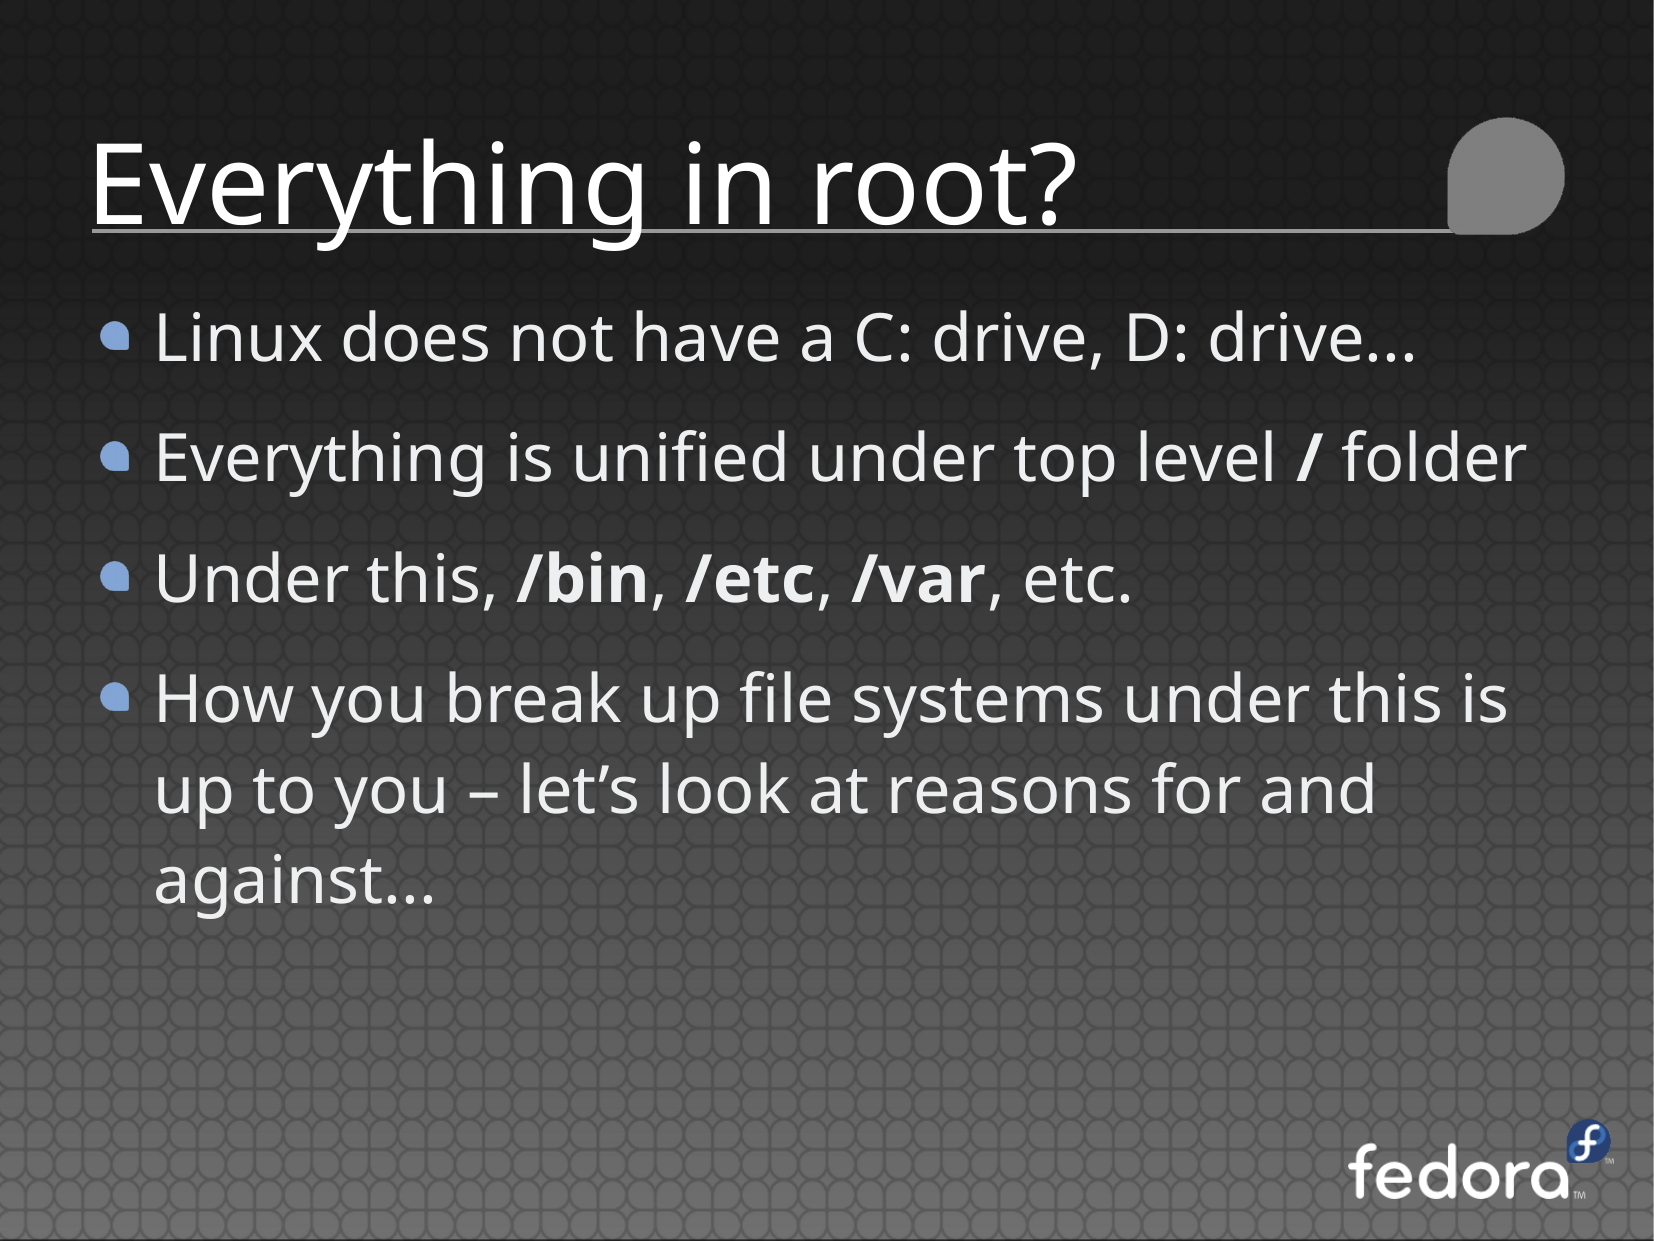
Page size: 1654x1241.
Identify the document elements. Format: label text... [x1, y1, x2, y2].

picture [0, 0, 1654, 1241]
title Everything in root? [86, 110, 1576, 251]
list Linux does not have a C: drive, D: drive... Everything is unified under top level / folder Under this, /bin, /etc, /var, etc. How you break up file systems under this is up to you – let’s look at reasons for and against... [82, 290, 1571, 1111]
